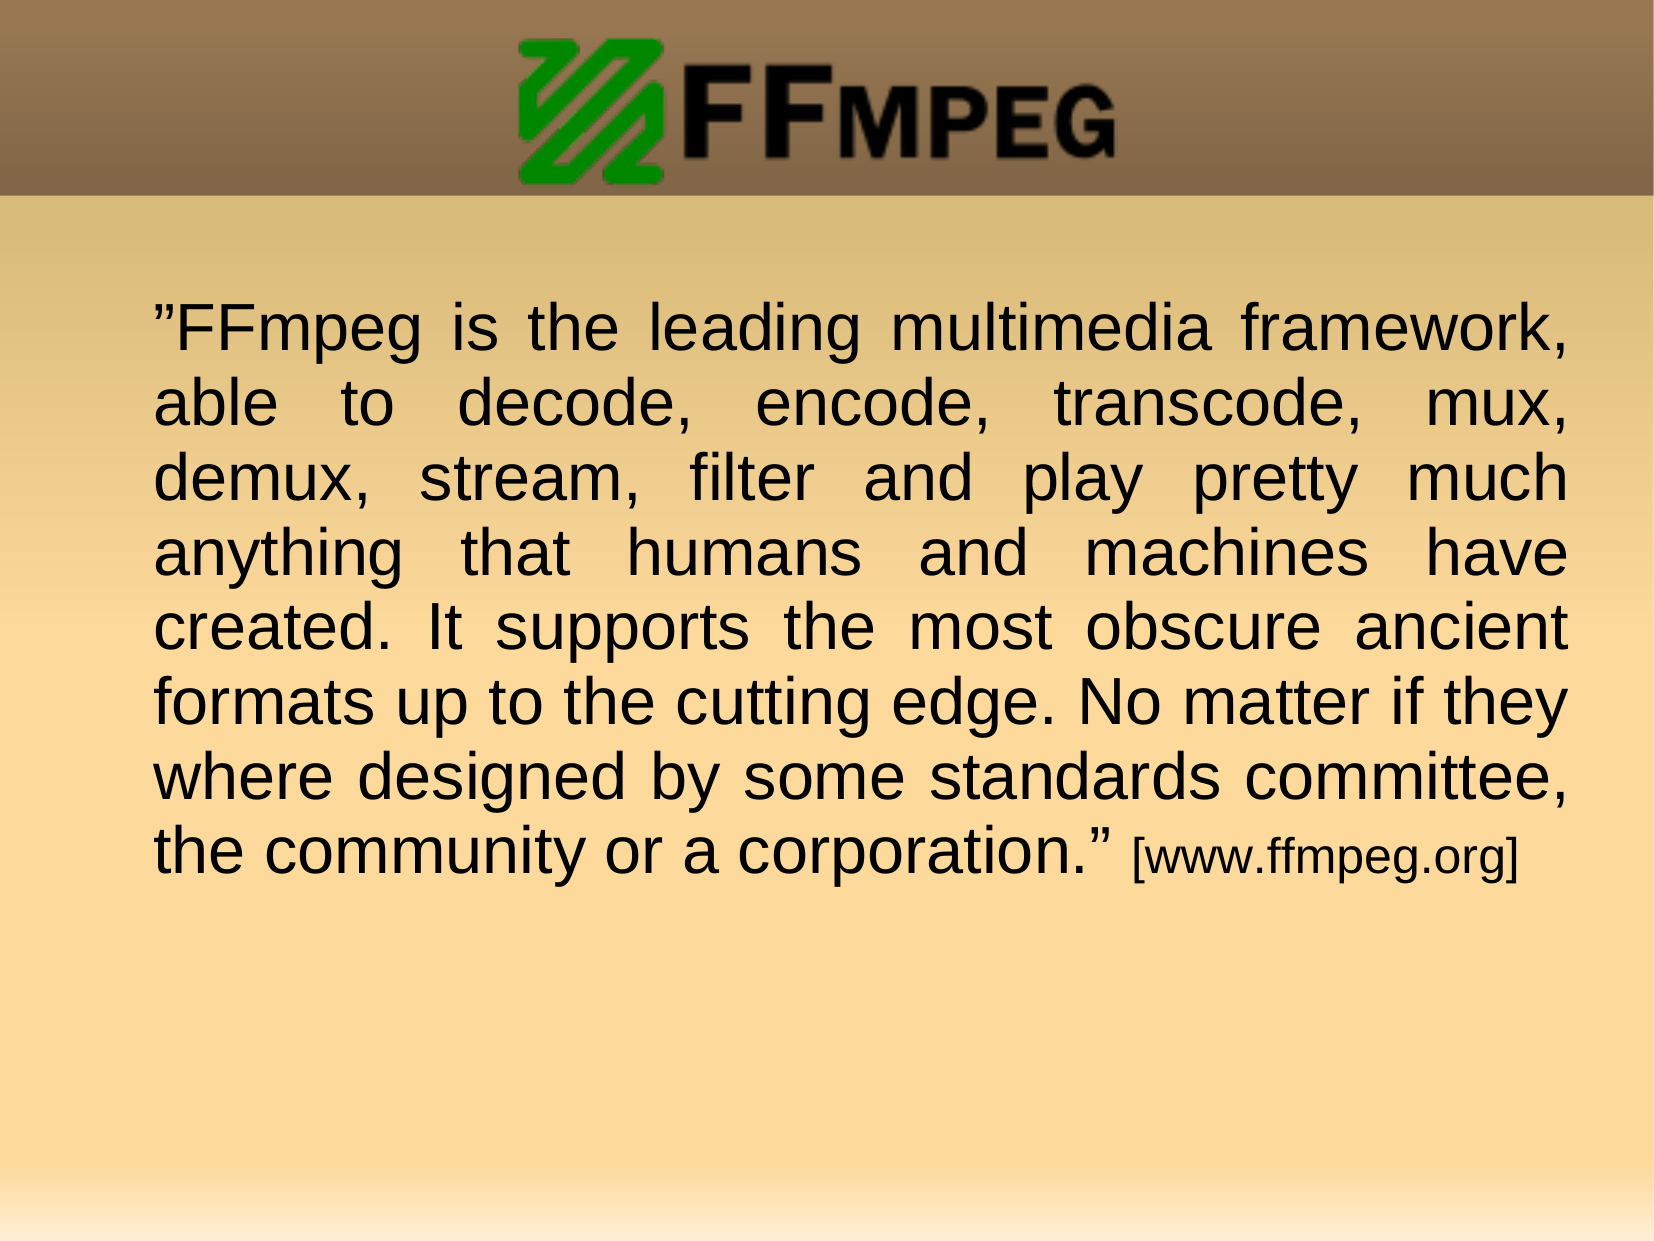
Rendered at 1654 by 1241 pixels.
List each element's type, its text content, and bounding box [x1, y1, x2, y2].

picture [0, 0, 1654, 1241]
list ”FFmpeg is the leading multimedia framework, able to decode, encode, transcode, mux, demux, stream, filter and play pretty much anything that humans and machines have created. It supports the most obscure ancient formats up to the cutting edge. No matter if they where designed by some standards committee, the community or a corporation.” [www.ffmpeg.org] [82, 290, 1571, 1109]
